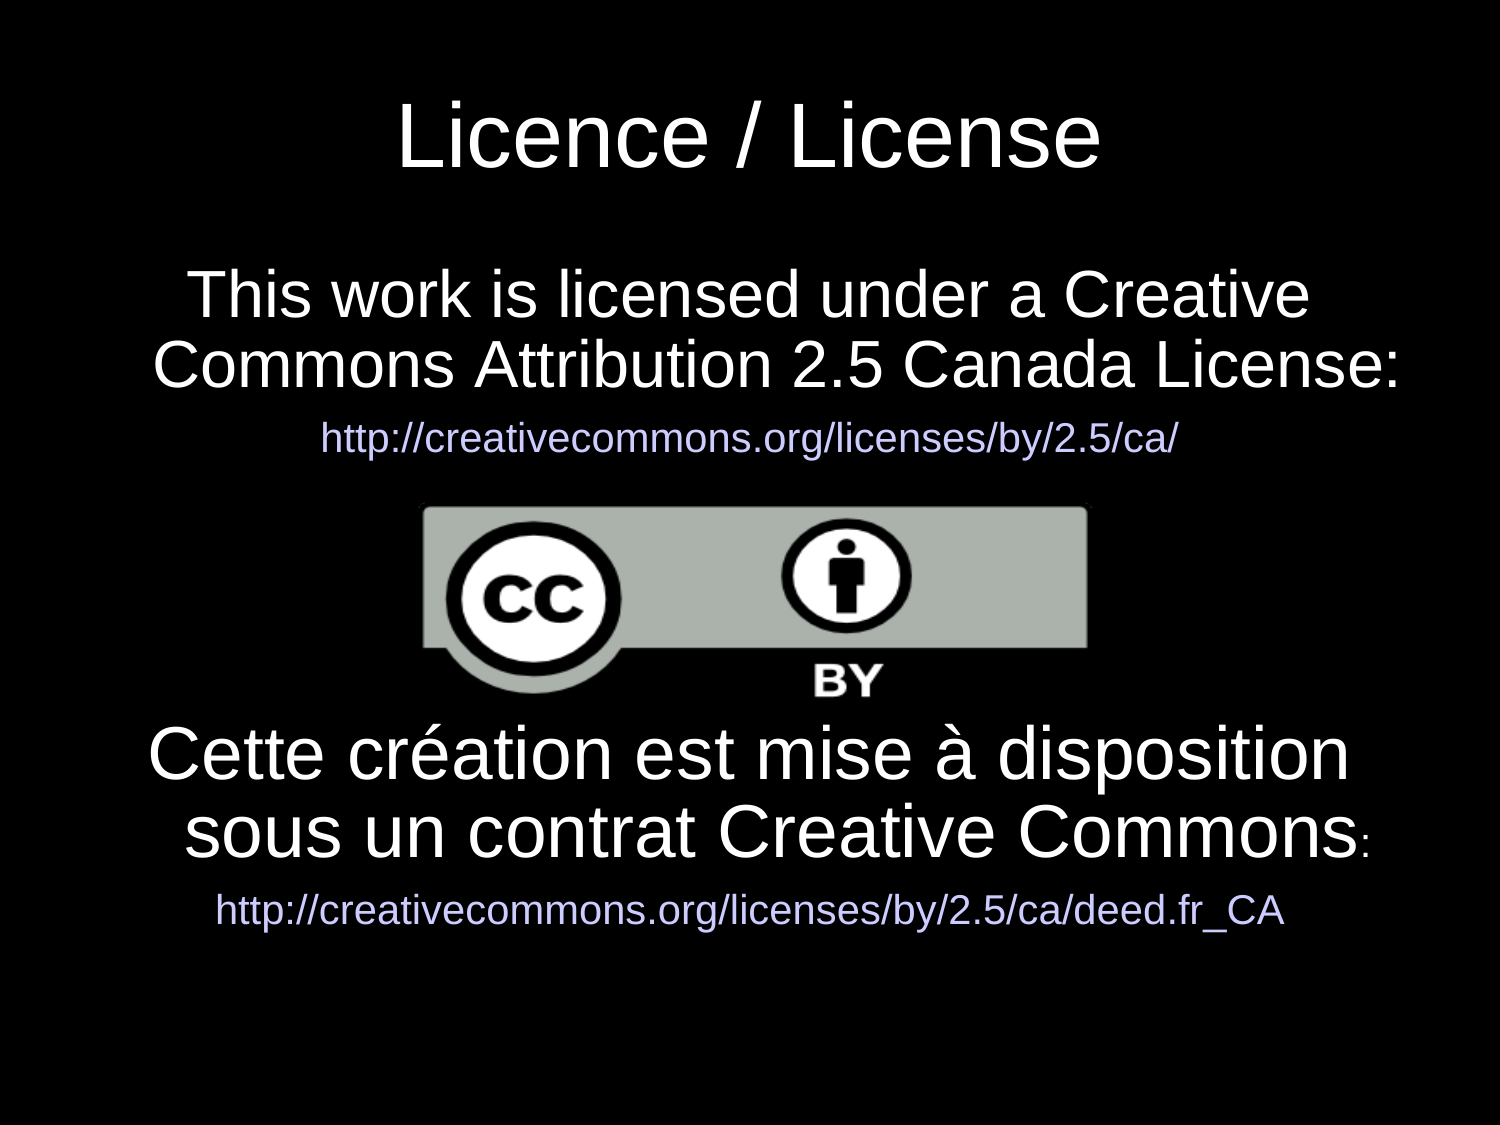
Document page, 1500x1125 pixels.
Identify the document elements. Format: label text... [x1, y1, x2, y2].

text_box This work is licensed under a Creative Commons Attribution 2.5 Canada License: http://creativecommons.org/licenses/by/2.5/ca/ Cette création est mise à disposition sous un contrat Creative Commons: http://creativecommons.org/licenses/by/2.5/ca/deed.fr_CA [75, 262, 1426, 1039]
text_box Licence / License [75, 52, 1426, 226]
picture [418, 502, 1093, 710]
